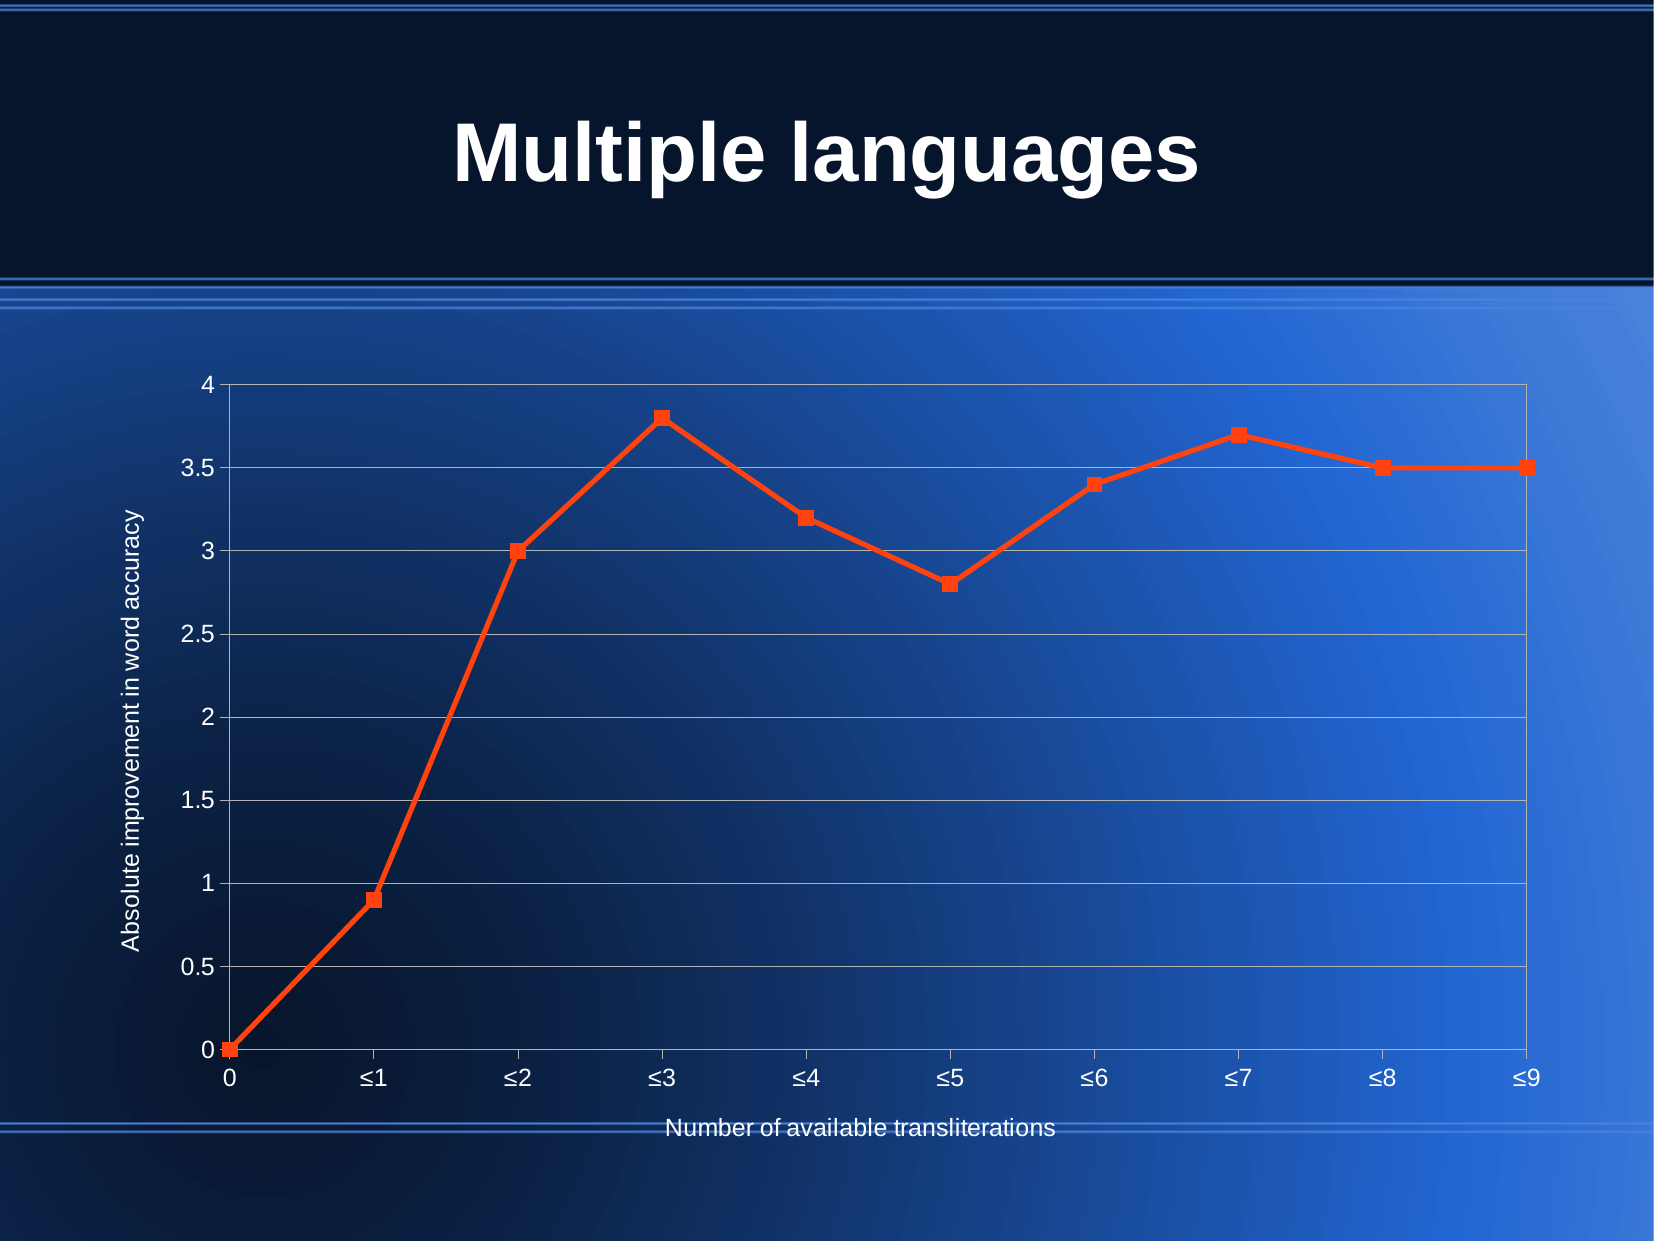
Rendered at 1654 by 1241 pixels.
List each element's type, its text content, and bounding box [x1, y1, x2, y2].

picture [0, 0, 1654, 1241]
title Multiple languages [82, 56, 1571, 250]
chart [82, 355, 1571, 1174]
